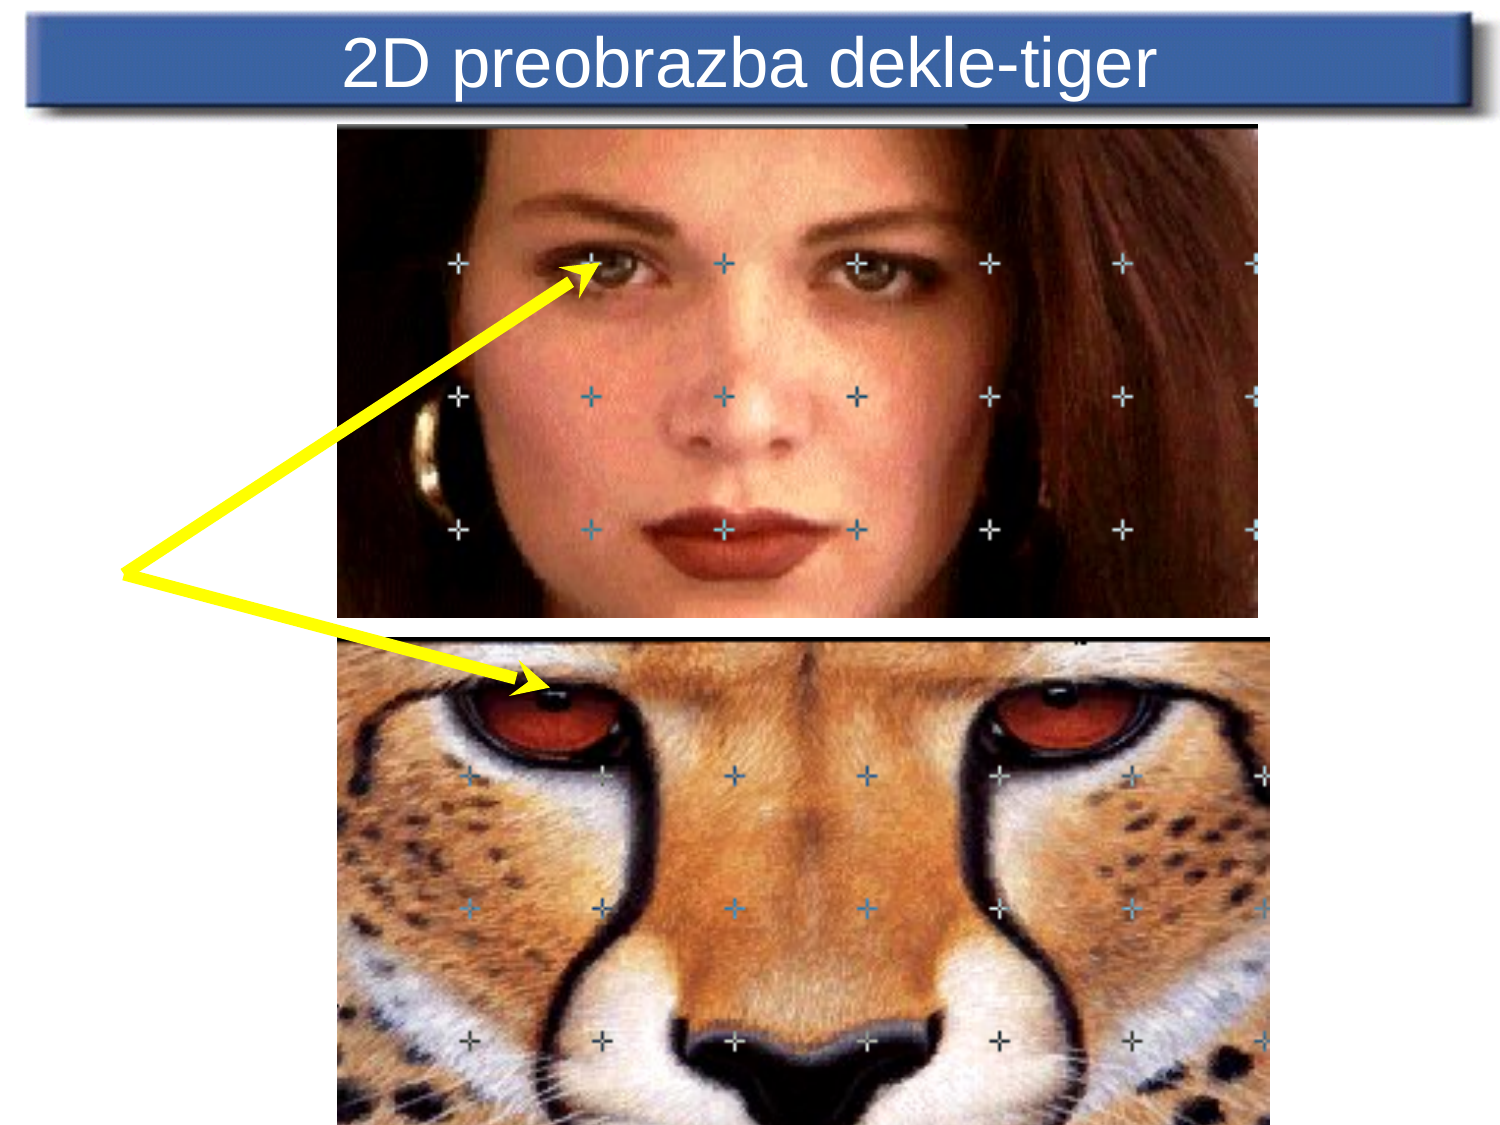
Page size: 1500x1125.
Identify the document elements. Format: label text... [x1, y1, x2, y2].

picture [337, 637, 1270, 1125]
picture [24, 9, 1500, 618]
title 2D preobrazba dekle-tiger [110, 8, 1389, 110]
